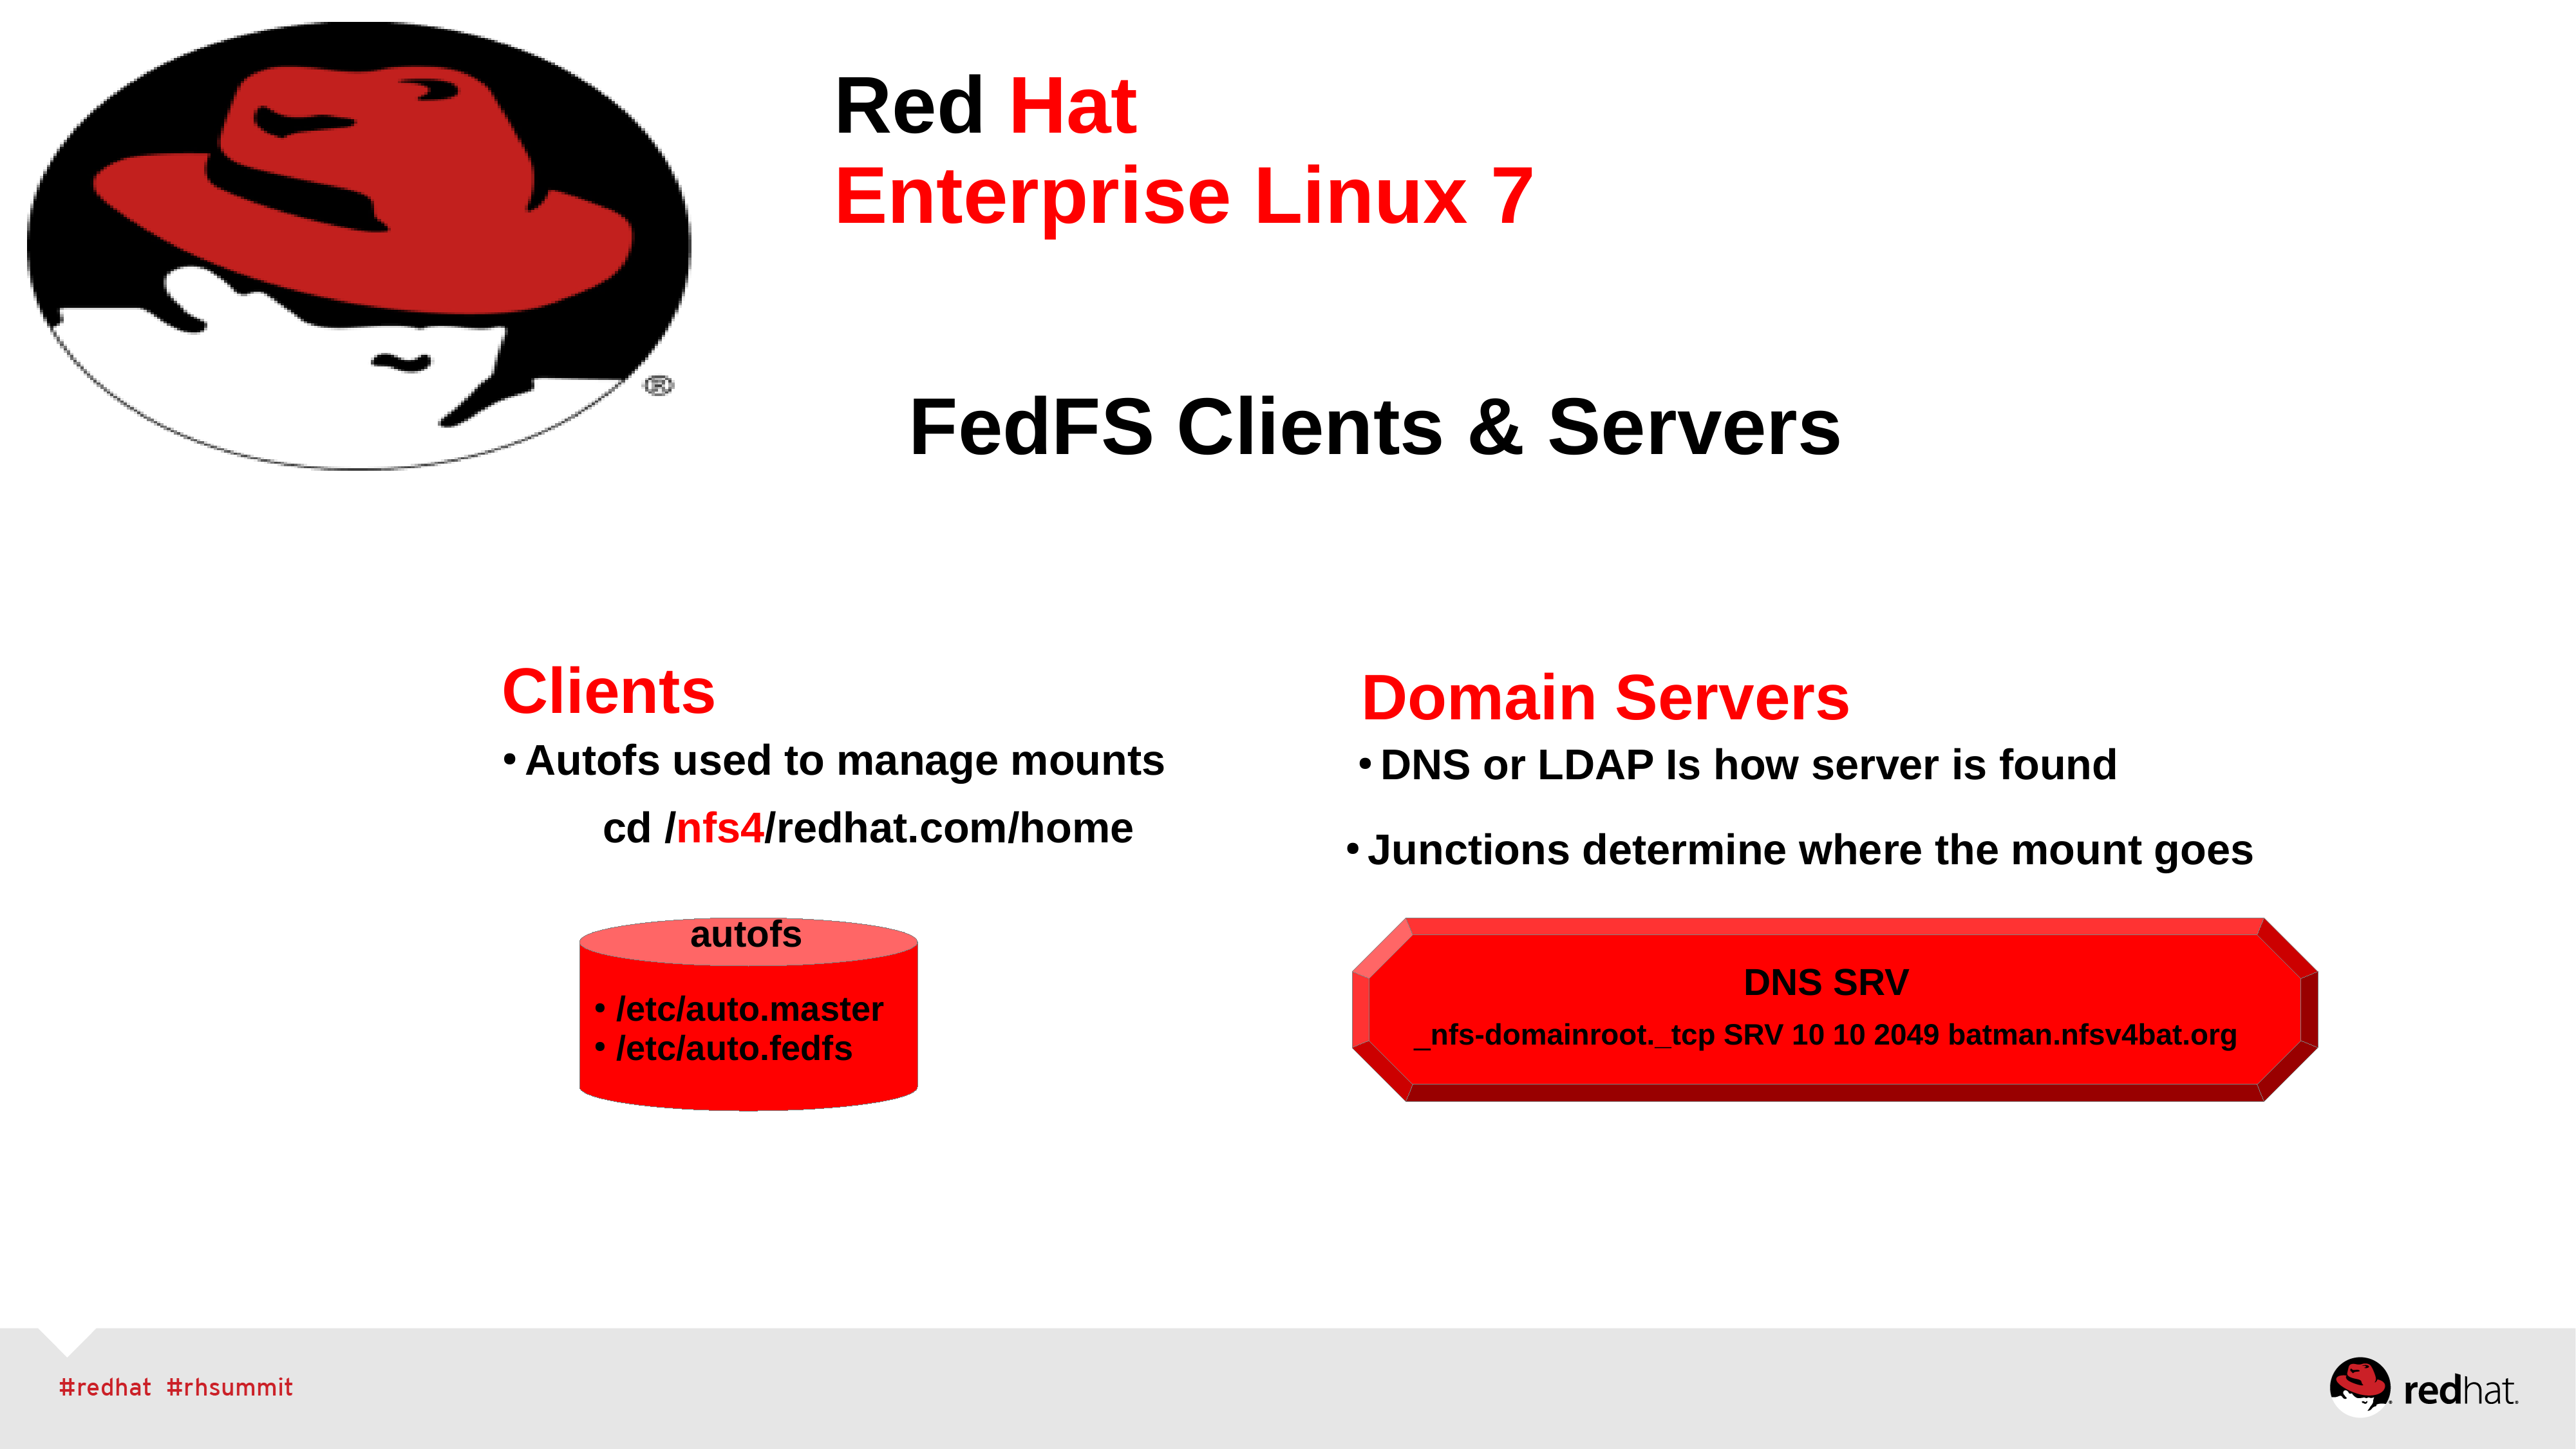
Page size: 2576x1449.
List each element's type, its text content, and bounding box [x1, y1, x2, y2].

text_box Red Hat Enterprise Linux 7 [824, 55, 2454, 261]
text_box Clients [493, 650, 726, 732]
text_box autofs [681, 908, 816, 960]
text_box DNS SRV [1735, 956, 1935, 1008]
text_box cd /nfs4/redhat.com/home [593, 799, 1177, 857]
text_box DNS or LDAP Is how server is found [1348, 735, 2154, 794]
text_box [579, 942, 918, 1112]
text_box FedFS Clients & Servers [869, 376, 1884, 503]
text_box [1352, 918, 2318, 1102]
text_box /etc/auto.master /etc/auto.fedfs [584, 985, 913, 1073]
text_box _nfs-domainroot._tcp SRV 10 10 2049 batman.nfsv4bat.org [1404, 1013, 2266, 1092]
text_box Autofs used to manage mounts [493, 731, 1201, 799]
picture [0, 0, 2576, 1449]
text_box Domain Servers [1352, 657, 1861, 735]
text_box Junctions determine where the mount goes [1335, 821, 2347, 899]
